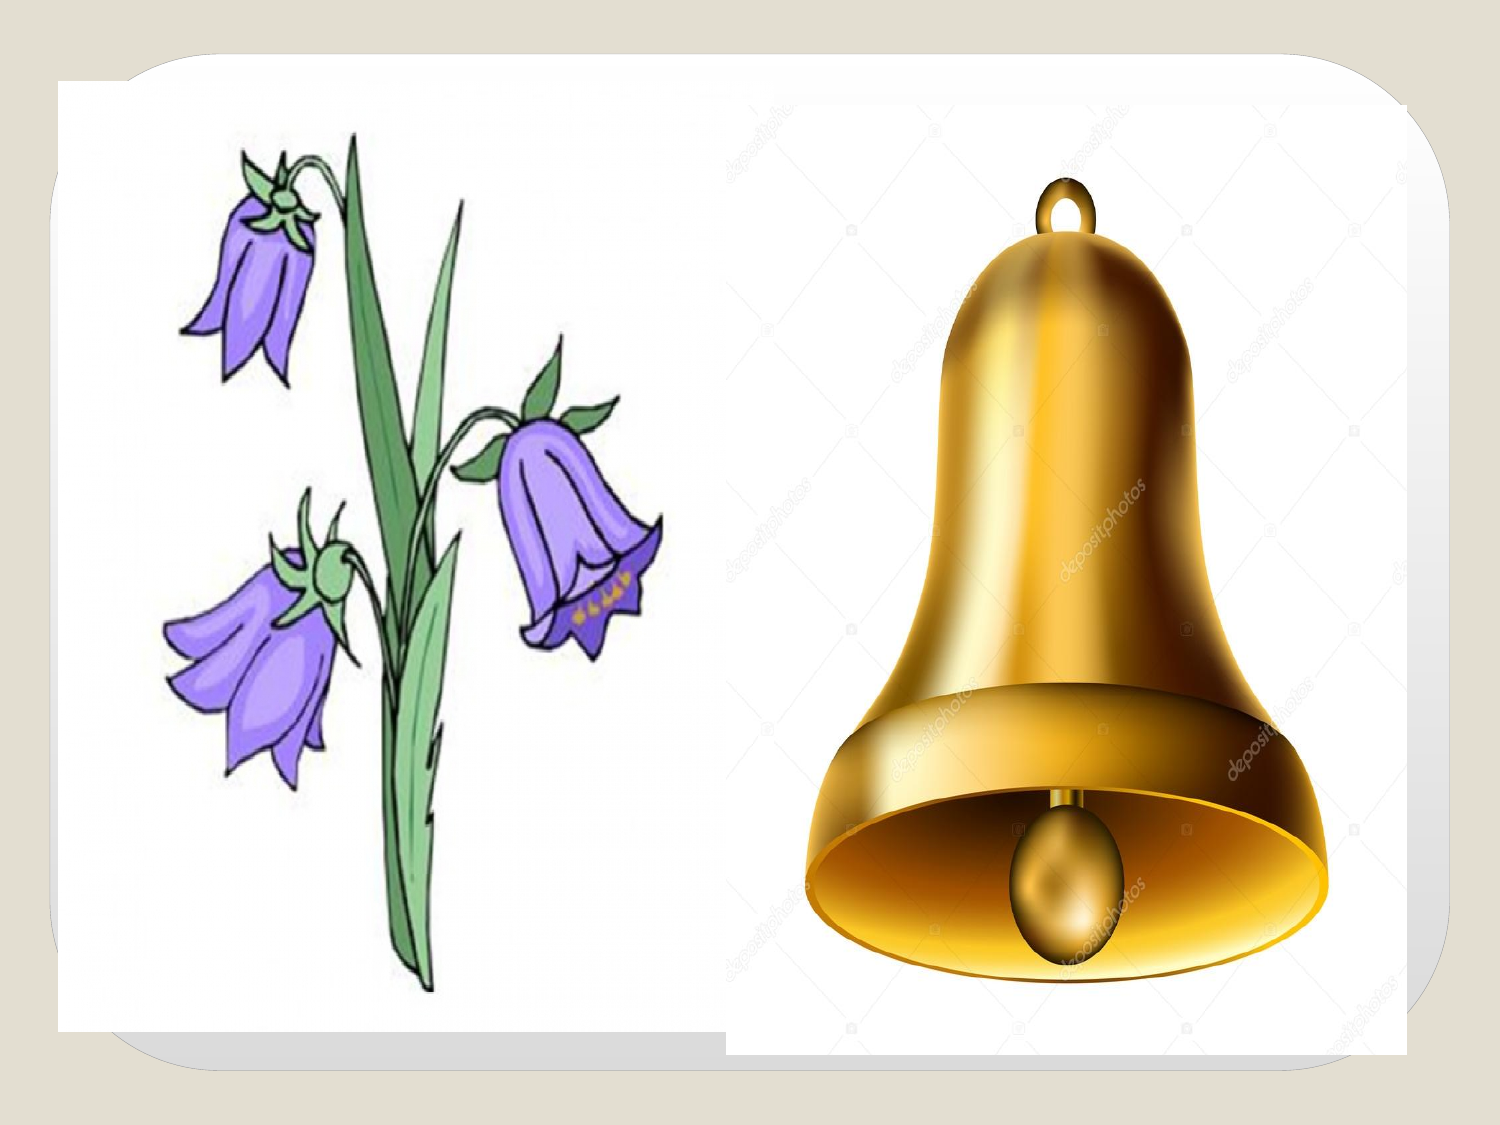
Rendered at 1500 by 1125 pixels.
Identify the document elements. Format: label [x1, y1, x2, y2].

picture [58, 82, 1407, 1055]
